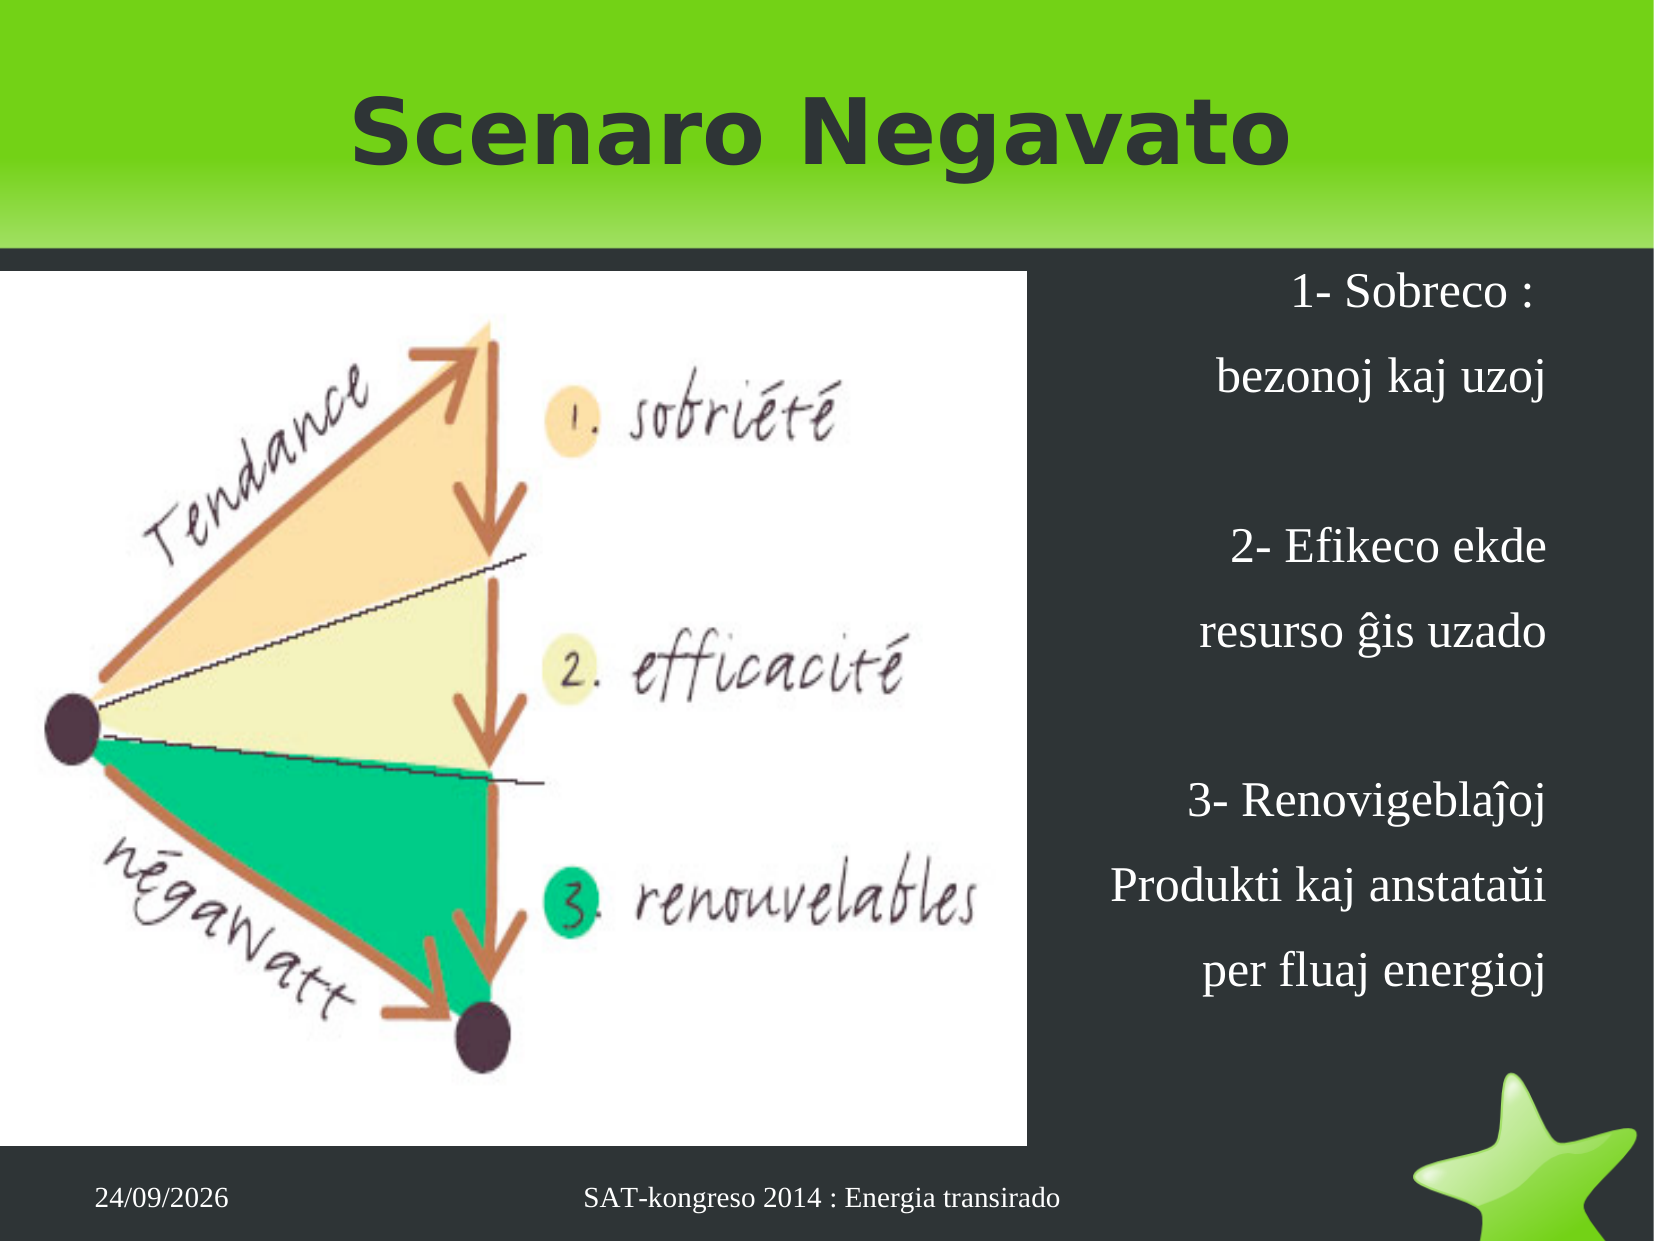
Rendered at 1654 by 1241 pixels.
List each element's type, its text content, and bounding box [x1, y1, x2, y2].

title Scenaro Negavato [76, 29, 1565, 237]
picture [0, 0, 1654, 1241]
list 1- Sobreco : bezonoj kaj uzoj 2- Efikeco ekde resurso ĝis uzado 3- Renovigeblaĵoj Produkti kaj anstataŭi per fluaj energioj [59, 263, 1548, 1082]
